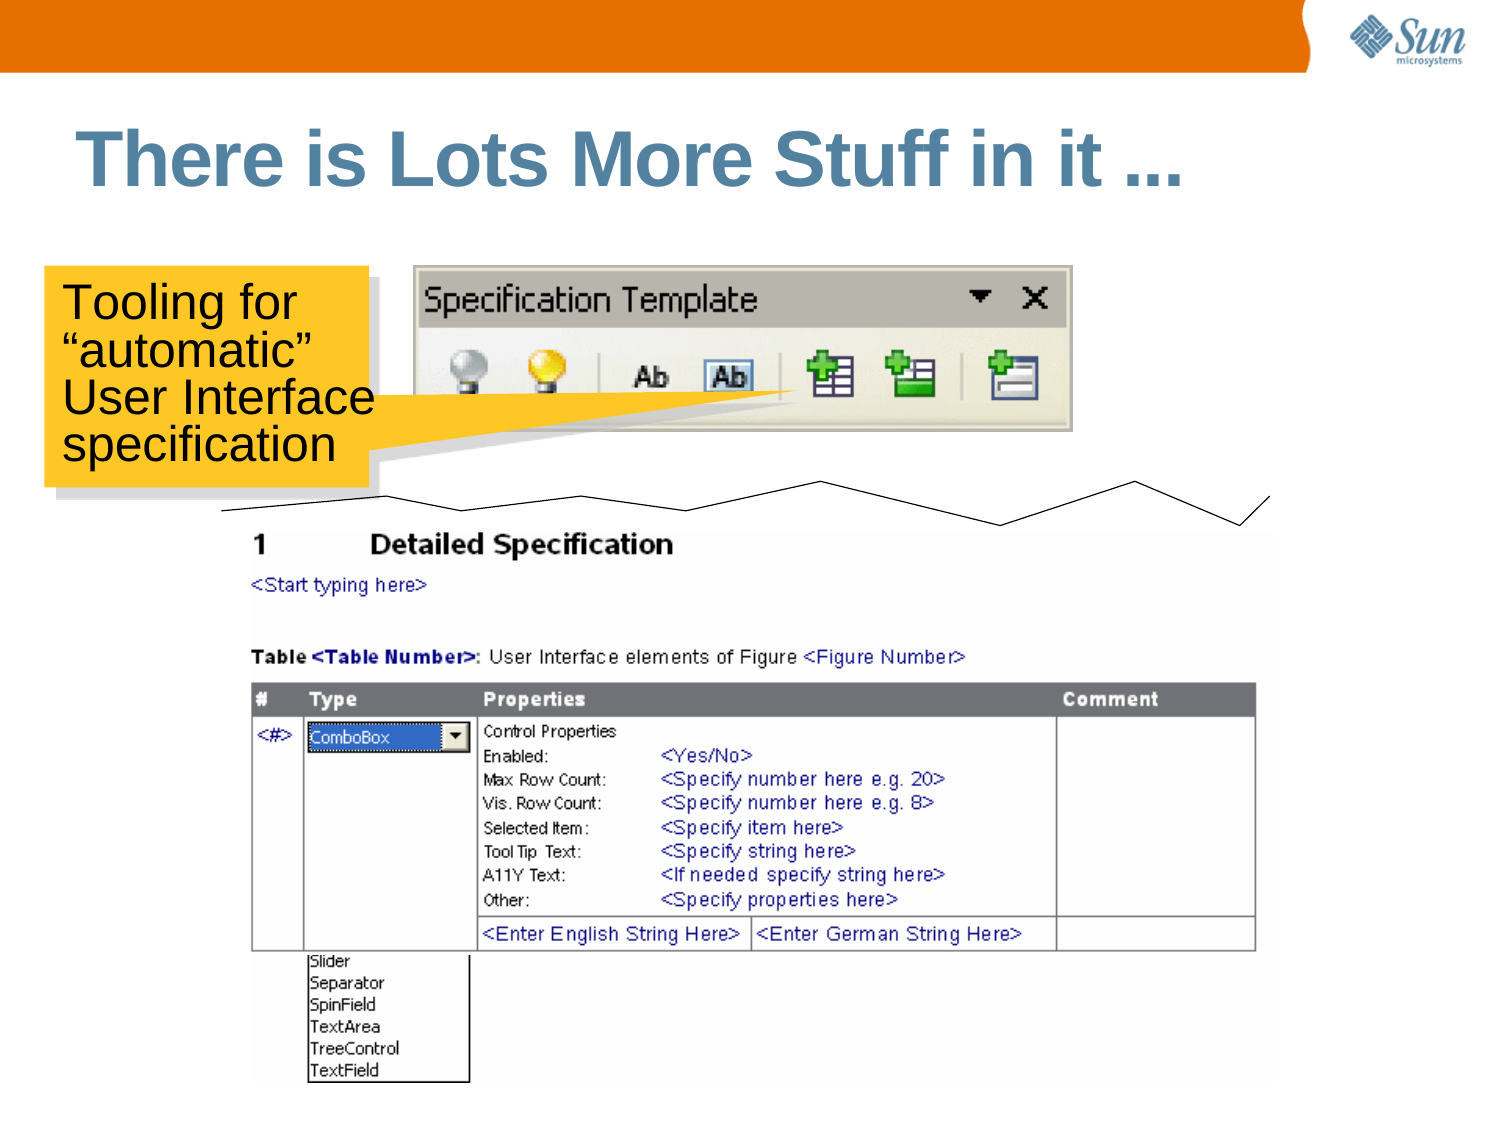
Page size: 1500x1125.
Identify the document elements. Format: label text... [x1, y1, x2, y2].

text_box Tooling for “automatic” User Interface specification [44, 265, 797, 488]
picture [250, 531, 1276, 1084]
picture [413, 265, 1073, 432]
title There is Lots More Stuff in it ... [75, 122, 1438, 228]
picture [0, 0, 1500, 75]
